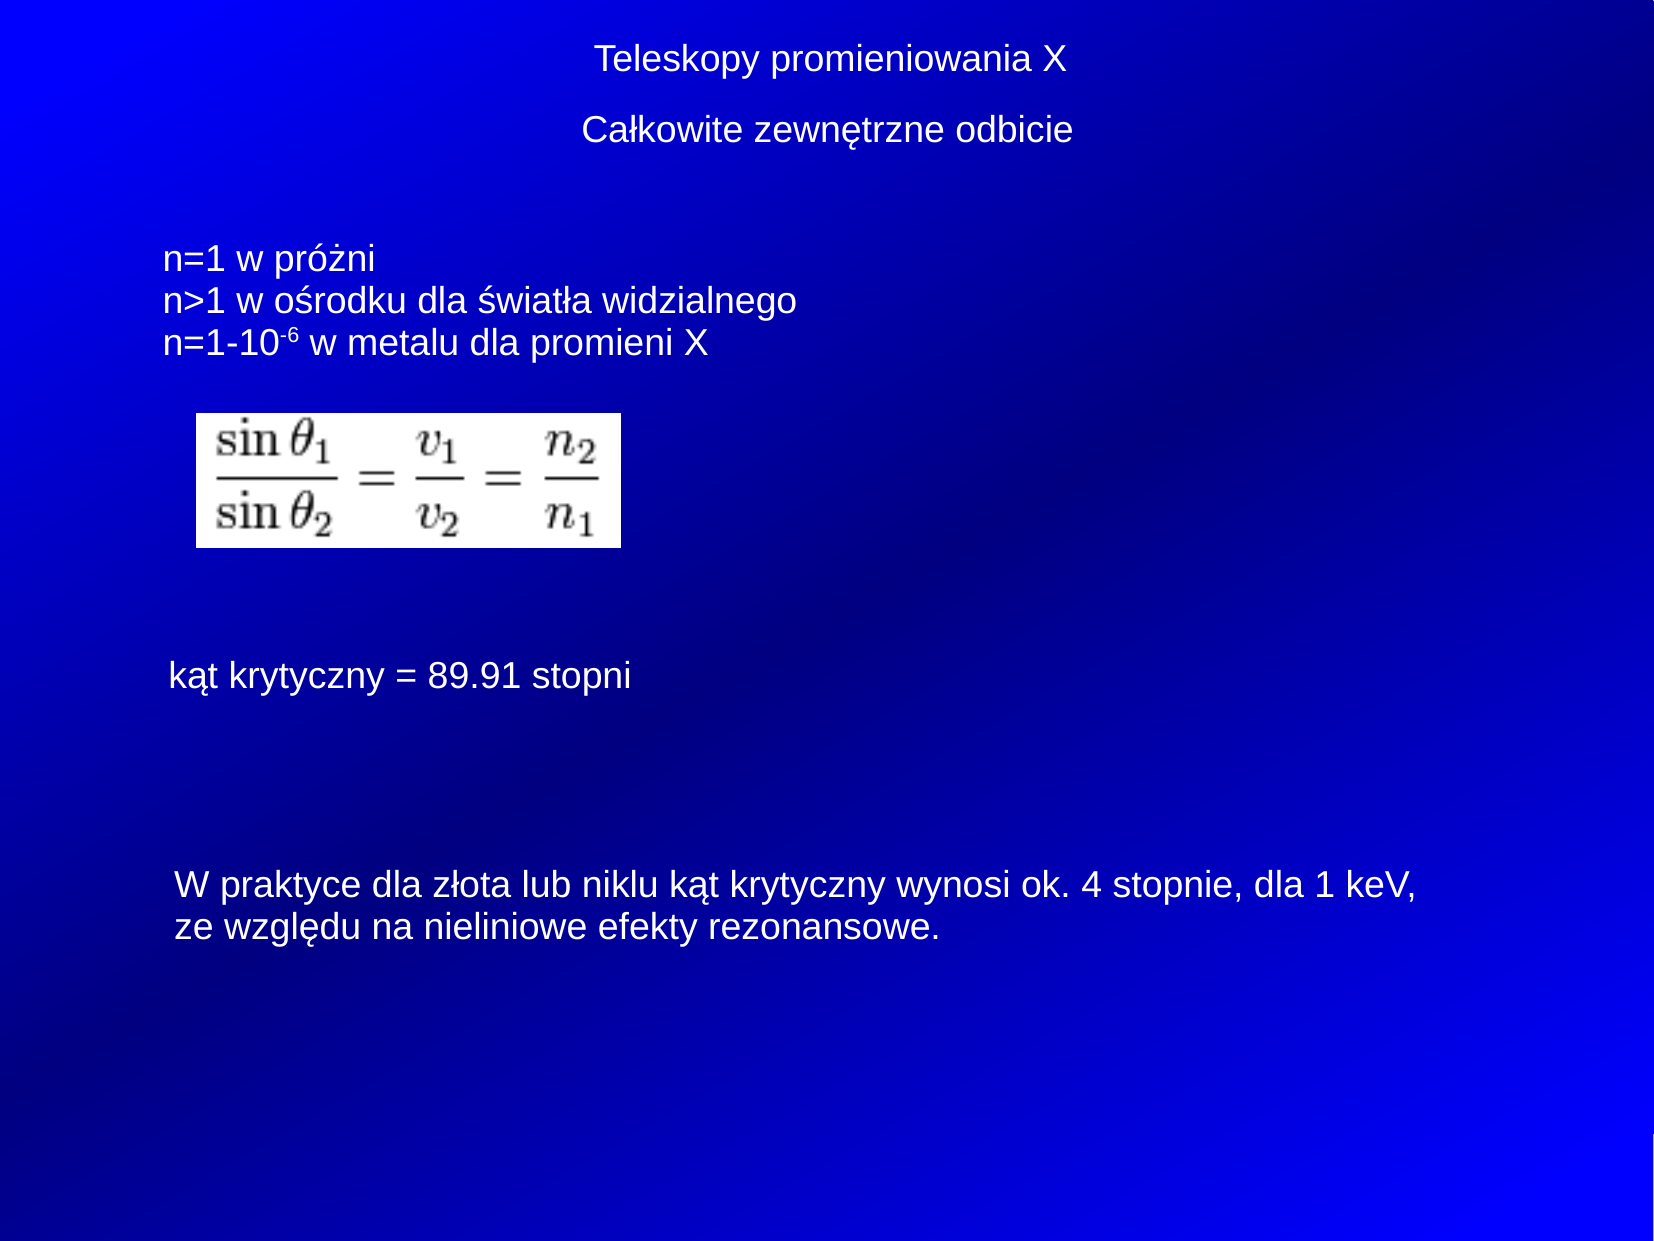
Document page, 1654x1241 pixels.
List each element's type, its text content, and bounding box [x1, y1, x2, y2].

text_box kąt krytyczny = 89.91 stopni [153, 647, 647, 704]
text_box n=1 w próżni n>1 w ośrodku dla światła widzialnego n=1-10-6 w metalu dla promieni X [147, 230, 813, 373]
text_box Całkowite zewnętrzne odbicie [566, 101, 1089, 158]
text_box Teleskopy promieniowania X [578, 29, 1083, 87]
text_box W praktyce dla złota lub niklu kąt krytyczny wynosi ok. 4 stopnie, dla 1 keV, ze względu na nieliniowe efekty rezonansowe. [159, 856, 1433, 956]
picture [196, 413, 621, 548]
